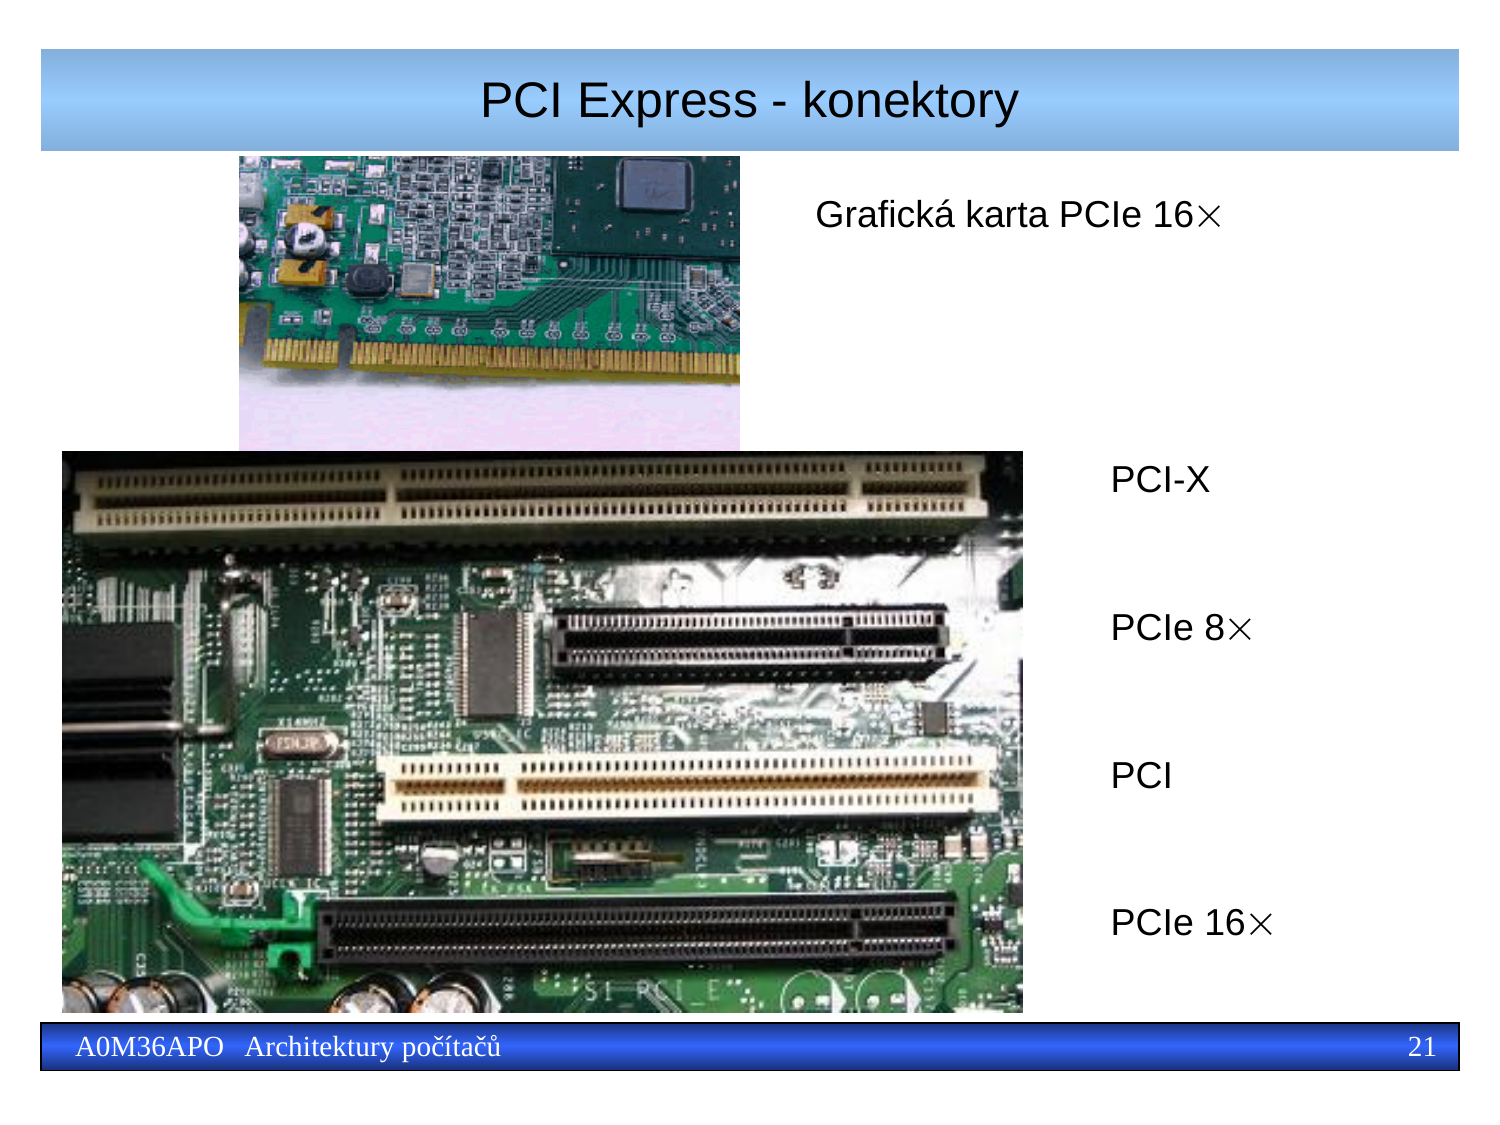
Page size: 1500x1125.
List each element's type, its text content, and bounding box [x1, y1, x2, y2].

text_box PCI [1095, 746, 1392, 836]
picture [62, 156, 1023, 1013]
text_box PCI-X [1095, 451, 1392, 541]
text_box Grafická karta PCIe 16 [800, 185, 1451, 275]
title PCI Express - konektory [41, 49, 1459, 151]
text_box PCIe 16 [1095, 894, 1392, 983]
text_box PCIe 8 [1095, 599, 1392, 688]
